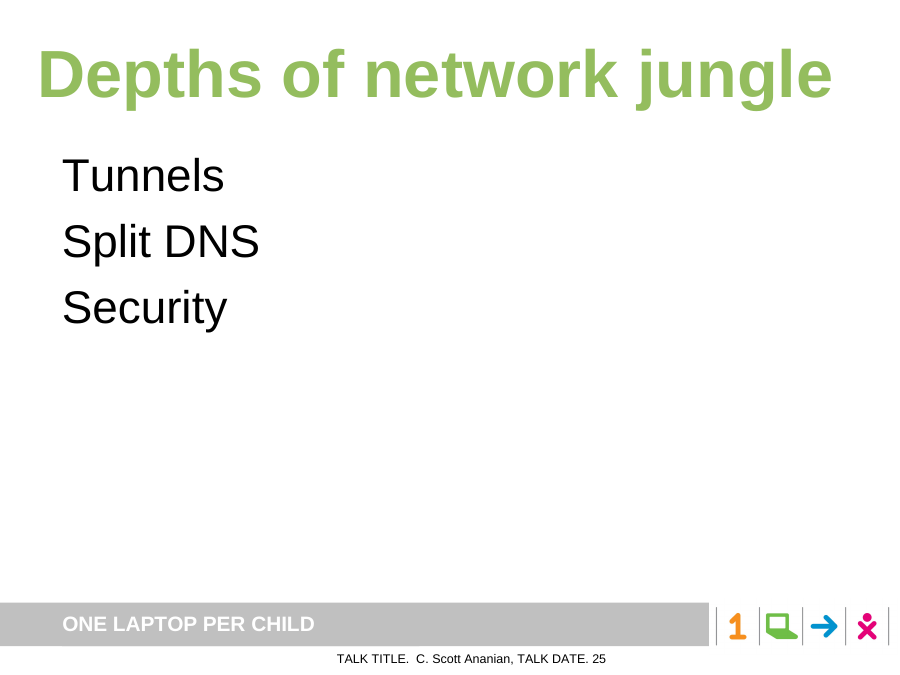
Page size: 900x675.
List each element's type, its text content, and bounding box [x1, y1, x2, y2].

title Depths of network jungle [37, 37, 856, 211]
picture [844, 598, 898, 655]
list Tunnels Split DNS Security [61, 150, 844, 675]
